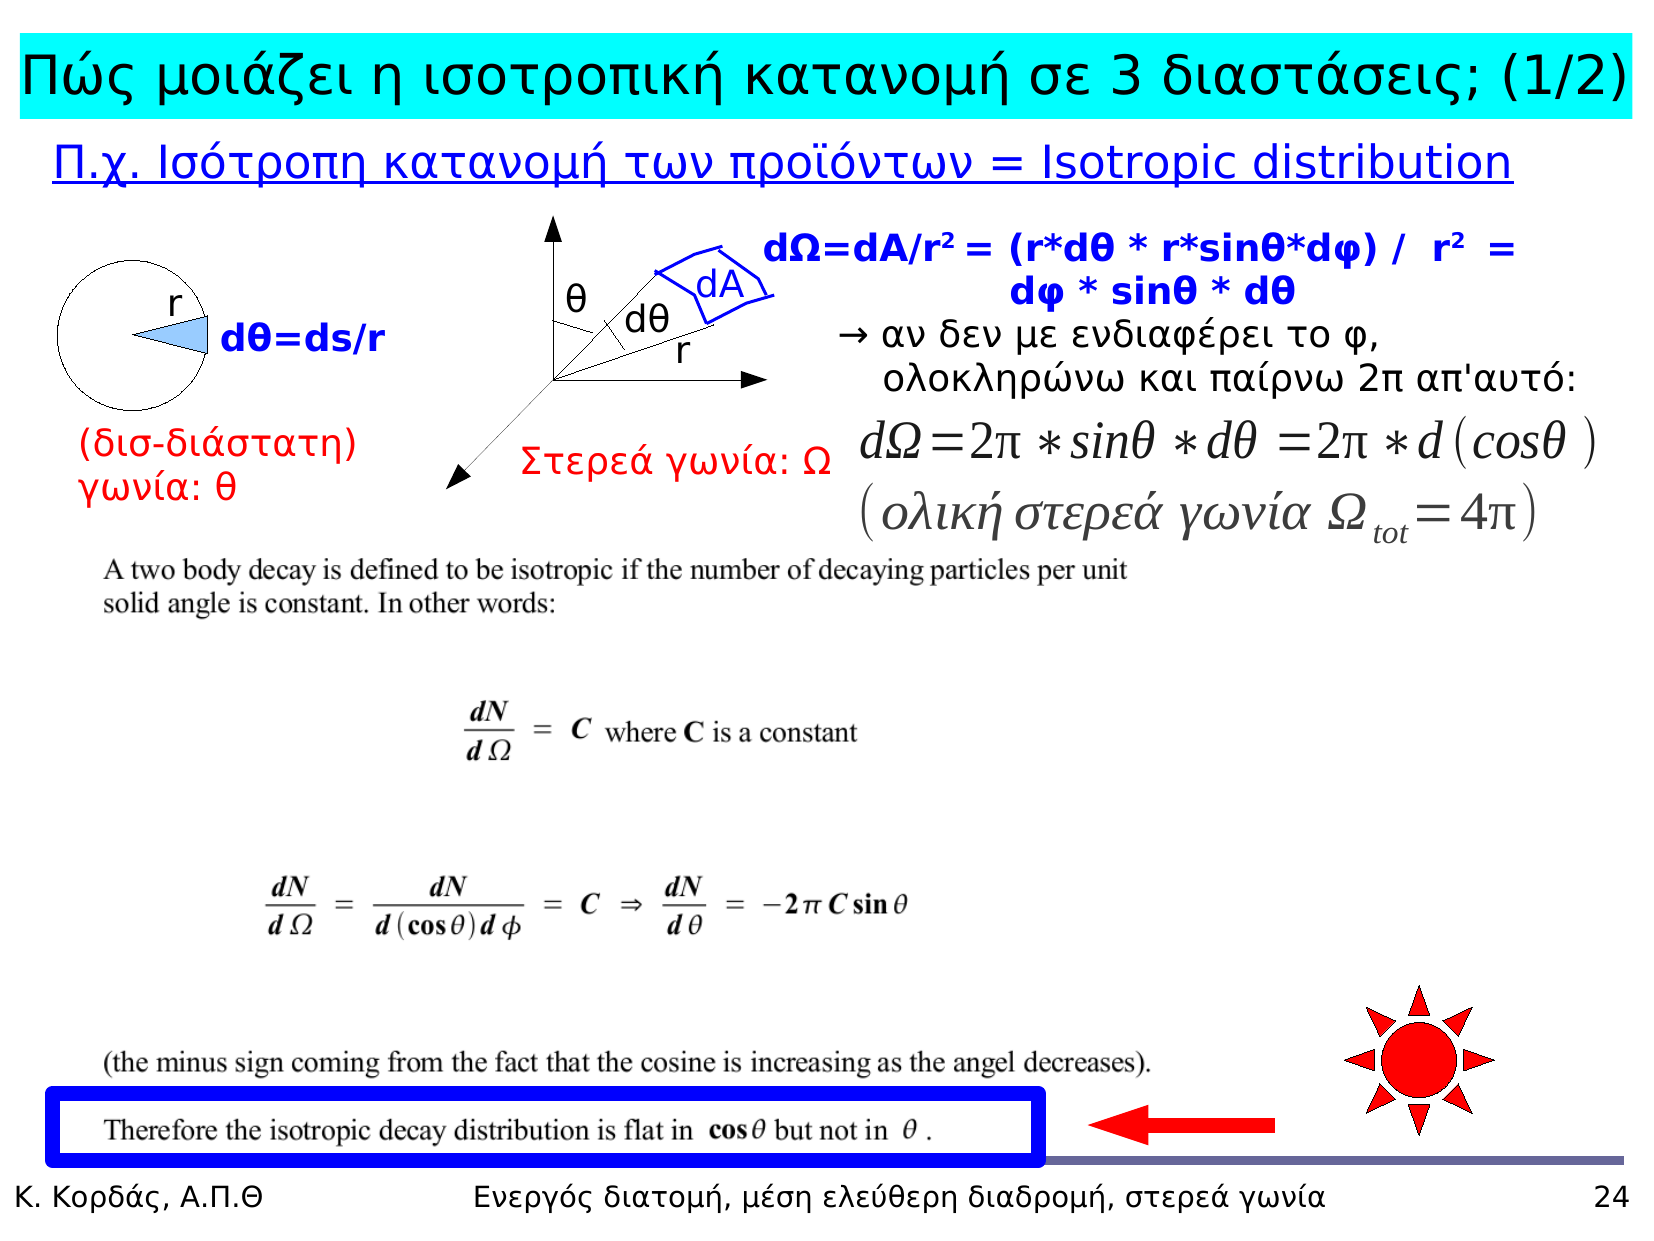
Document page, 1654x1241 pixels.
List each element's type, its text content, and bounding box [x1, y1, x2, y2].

text_box r [152, 274, 265, 334]
text_box [132, 329, 208, 354]
text_box Π.χ. Ισότροπη κατανομή των προϊόντων = Isotropic distribution [37, 128, 1613, 197]
text_box Στερεά γωνία: Ω [504, 432, 863, 491]
text_box [1366, 1007, 1396, 1037]
chart [843, 411, 1617, 474]
picture [80, 549, 1171, 1150]
text_box [1408, 985, 1430, 1016]
text_box [1366, 1083, 1396, 1114]
text_box [1408, 1104, 1430, 1136]
text_box dθ=ds/r [205, 309, 413, 369]
title Πώς μοιάζει η ισοτροπική κατανομή σε 3 διαστάσεις; (1/2) [19, 33, 1633, 119]
text_box [1344, 1049, 1375, 1071]
text_box [1442, 1083, 1473, 1114]
text_box r [660, 321, 773, 381]
text_box (δισ-διάστατη) γωνία: θ [63, 414, 401, 518]
picture [80, 1101, 1031, 1150]
text_box [1463, 1049, 1495, 1071]
text_box dΩ=dA/r2 = (r*dθ * r*sinθ*dφ) / r2 = dφ * sinθ * dθ → αν δεν με ενδιαφέρει το φ, ολοκληρώνω και παίρνω 2π απ'αυτό: [747, 218, 1651, 411]
text_box dA [680, 255, 841, 341]
text_box [1442, 1007, 1473, 1037]
chart [843, 478, 1555, 553]
text_box dθ [609, 290, 680, 376]
text_box [1381, 1022, 1457, 1098]
text_box θ [550, 270, 680, 356]
